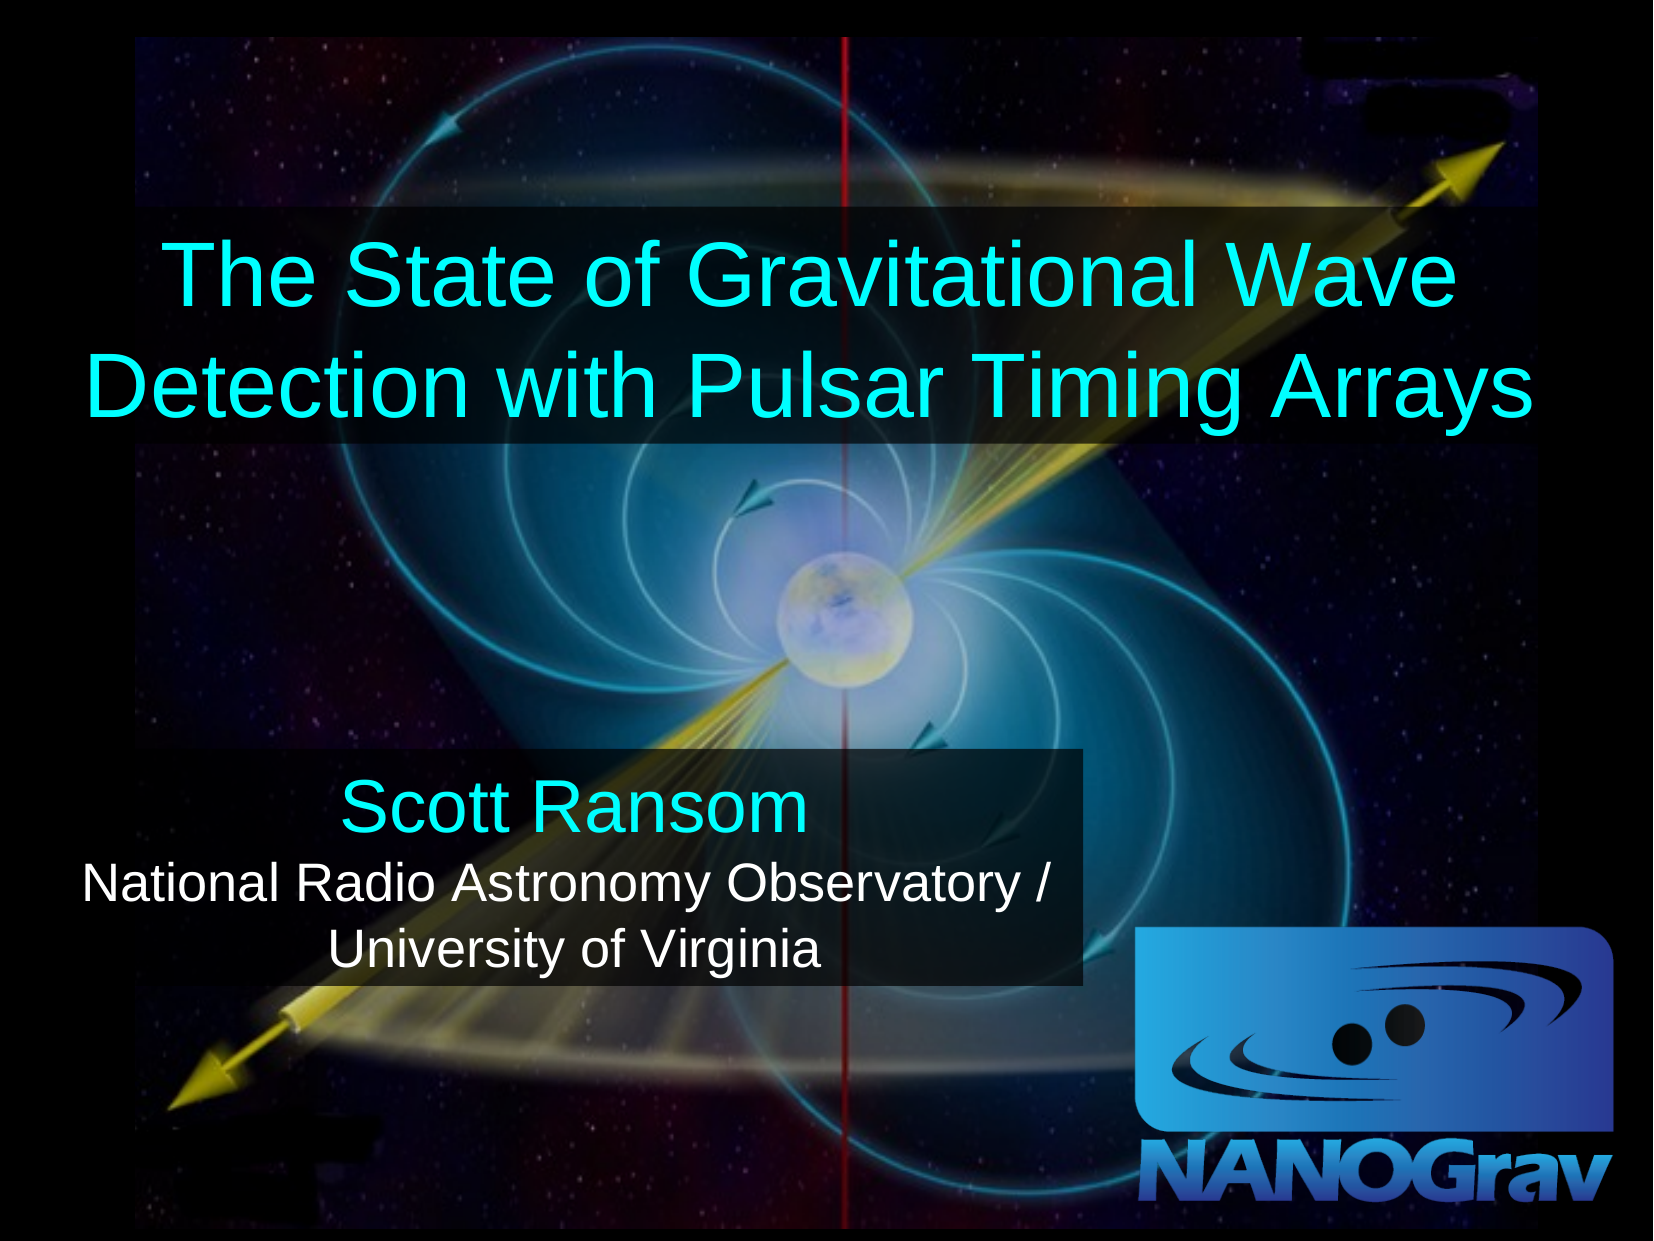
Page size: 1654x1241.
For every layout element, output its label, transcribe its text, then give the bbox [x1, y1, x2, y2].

picture [641, 736, 647, 743]
picture [135, 444, 1653, 1241]
text_box The State of Gravitational Wave Detection with Pulsar Timing Arrays [54, 206, 1568, 444]
text_box Scott Ransom National Radio Astronomy Observatory / University of Virginia [66, 748, 1084, 986]
picture [135, 37, 1538, 206]
